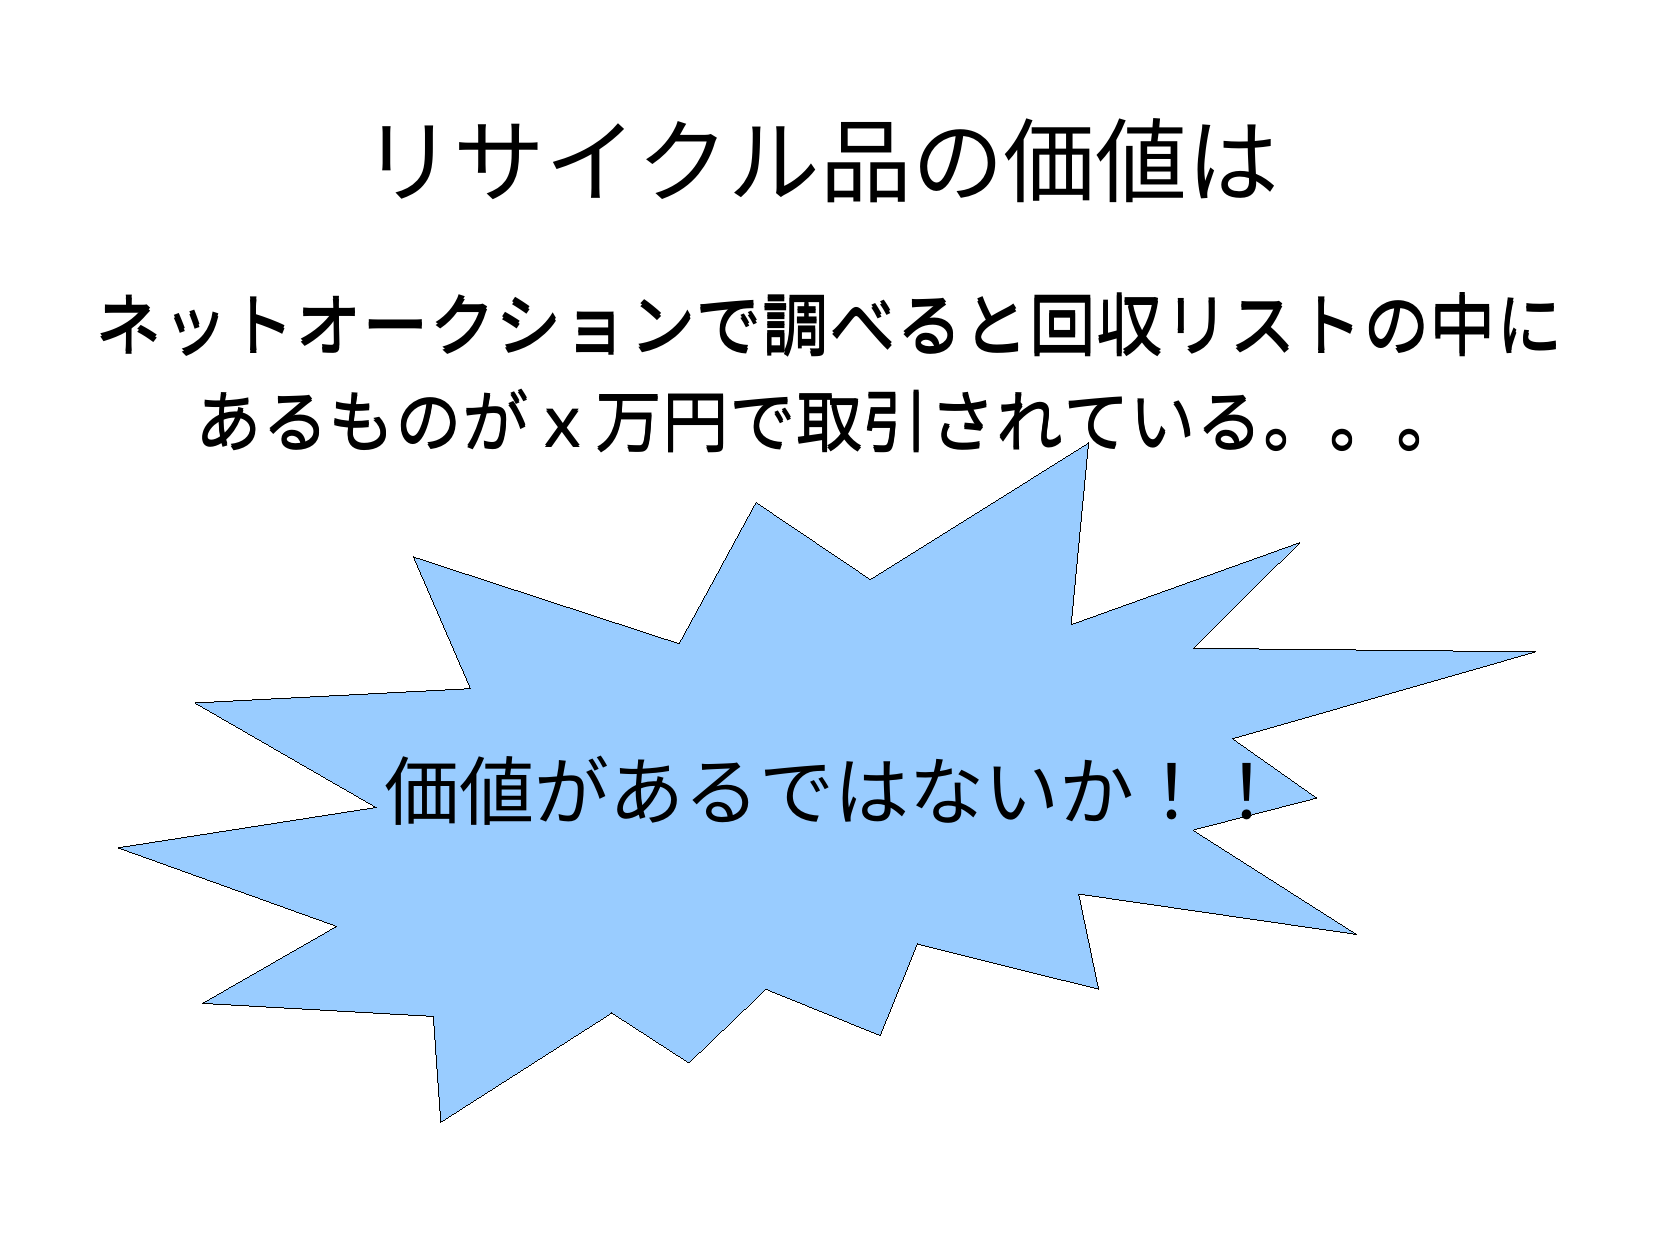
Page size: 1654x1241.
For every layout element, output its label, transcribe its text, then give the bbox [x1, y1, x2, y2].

text_box ネットオークションで調べると回収リストの中にあるものがｘ万円で取引されている。。。 [88, 265, 1571, 471]
title リサイクル品の価値は [76, 59, 1565, 252]
text_box 価値があるではないか！！ [118, 442, 1536, 1123]
